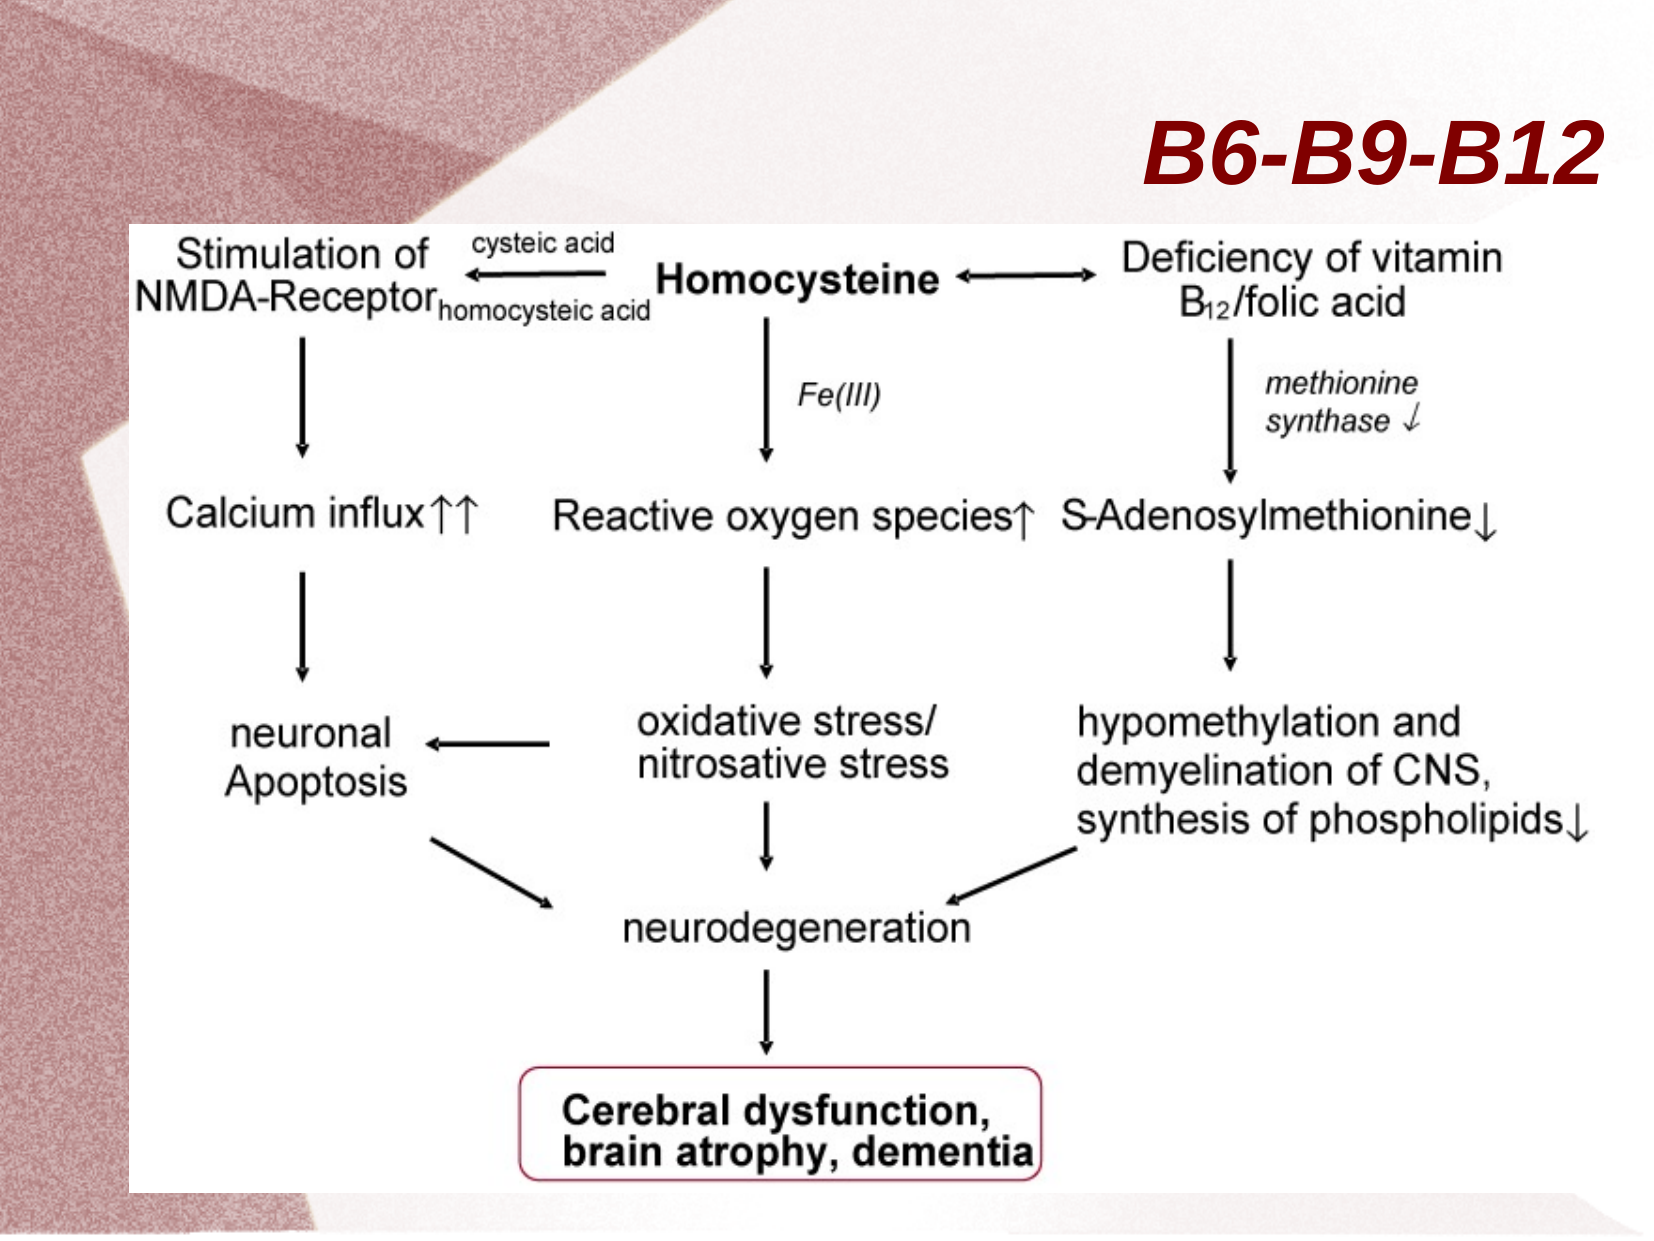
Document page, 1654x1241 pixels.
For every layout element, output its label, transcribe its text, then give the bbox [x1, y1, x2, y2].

picture [0, 0, 1654, 1241]
title Β6-Β9-Β12 [596, 49, 1607, 257]
